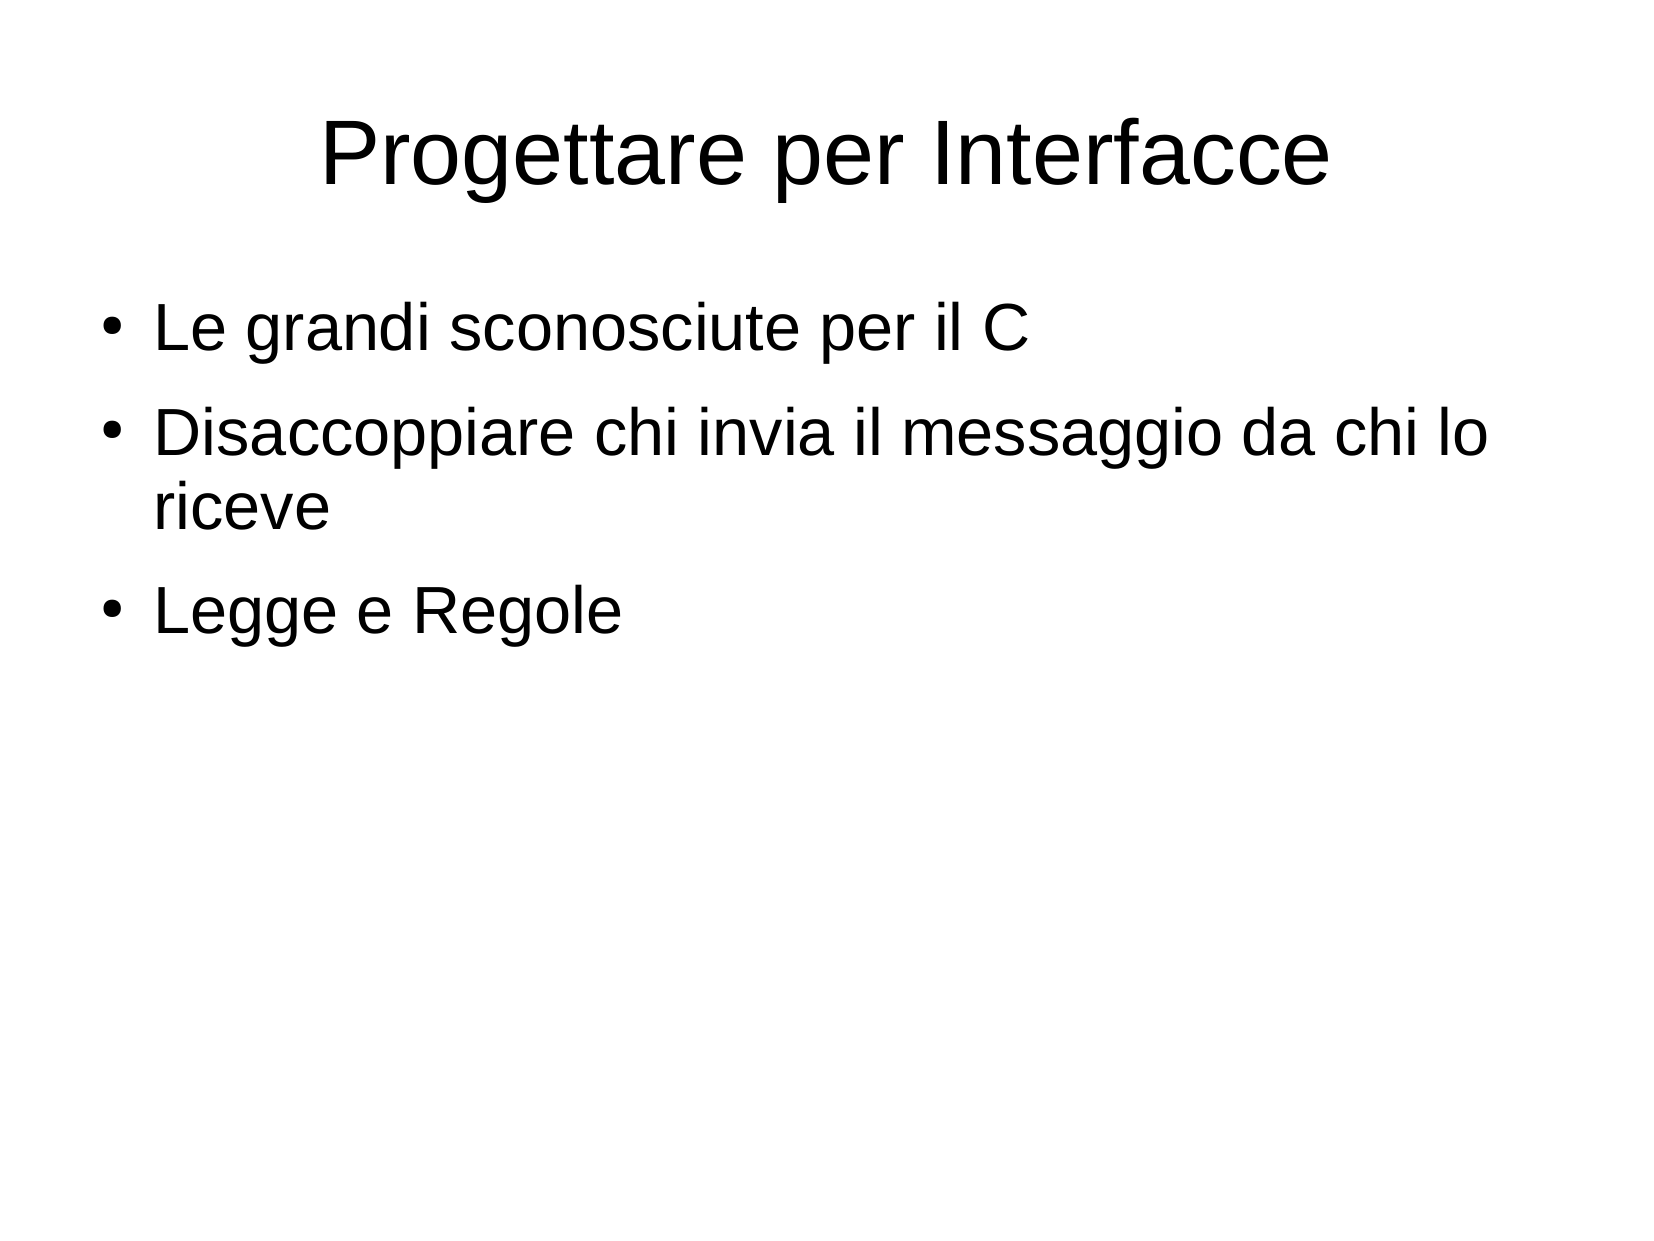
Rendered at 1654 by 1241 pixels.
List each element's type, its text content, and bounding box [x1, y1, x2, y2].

list Le grandi sconosciute per il C Disaccoppiare chi invia il messaggio da chi lo riceve Legge e Regole [82, 290, 1571, 1109]
title Progettare per Interfacce [82, 49, 1571, 257]
